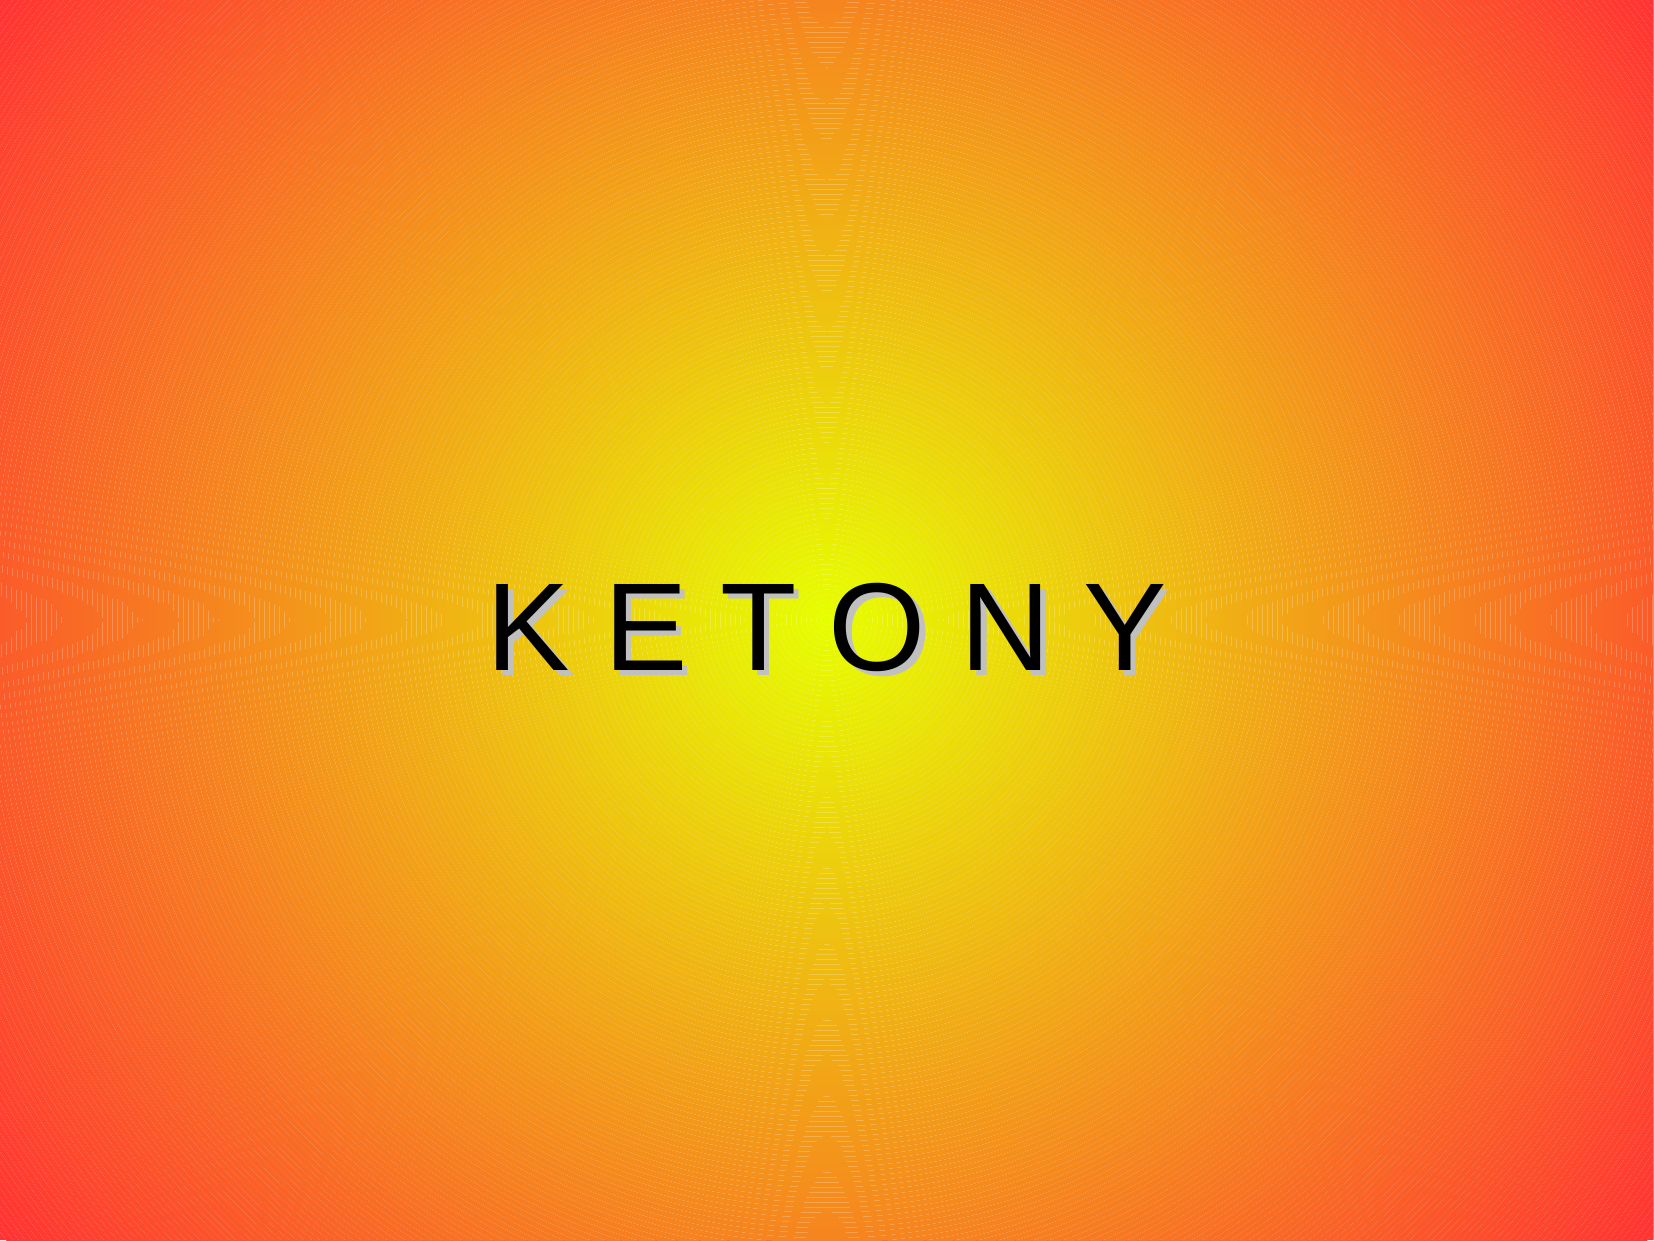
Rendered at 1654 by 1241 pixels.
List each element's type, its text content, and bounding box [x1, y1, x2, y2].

subtitle K E T O N Y [82, 210, 1571, 1030]
